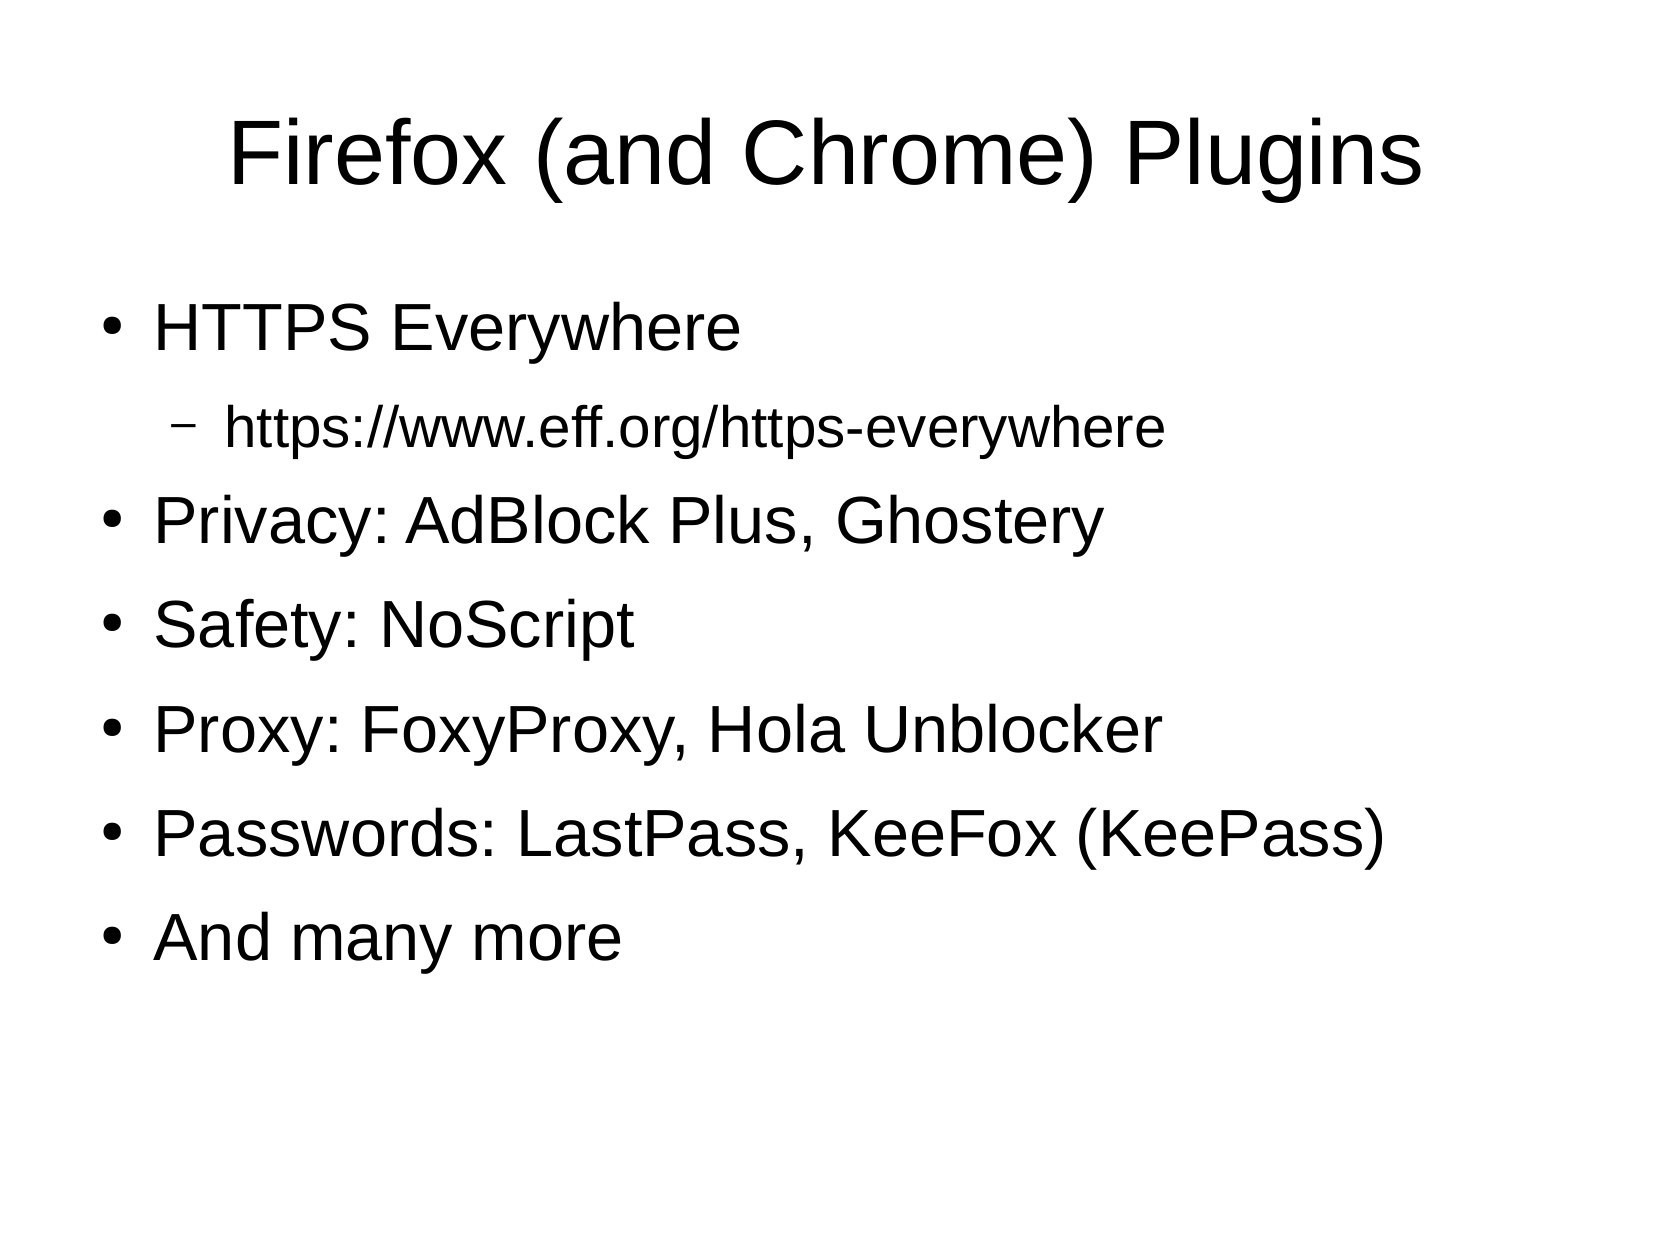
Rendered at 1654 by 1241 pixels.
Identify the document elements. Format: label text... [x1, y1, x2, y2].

title Firefox (and Chrome) Plugins [82, 49, 1571, 257]
list HTTPS Everywhere https://www.eff.org/https-everywhere Privacy: AdBlock Plus, Ghostery Safety: NoScript Proxy: FoxyProxy, Hola Unblocker Passwords: LastPass, KeeFox (KeePass) And many more [82, 290, 1571, 1205]
